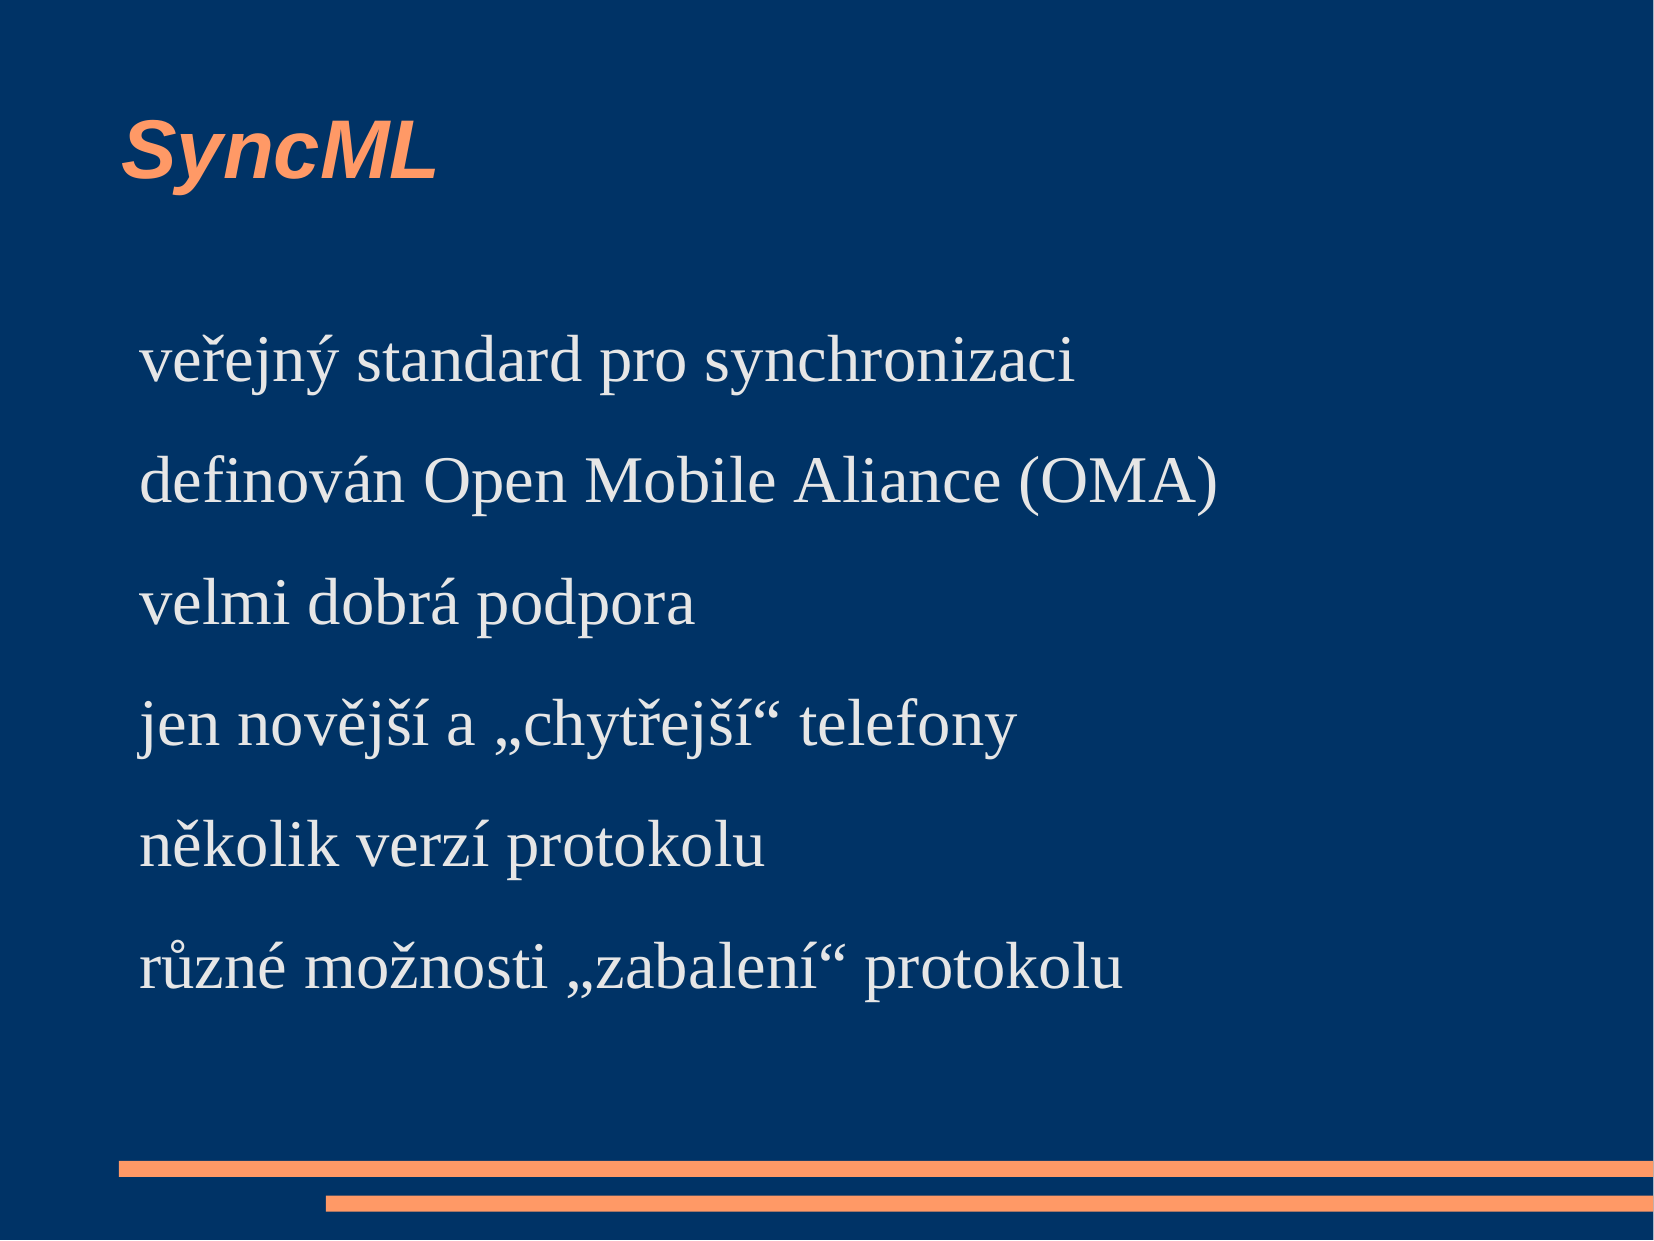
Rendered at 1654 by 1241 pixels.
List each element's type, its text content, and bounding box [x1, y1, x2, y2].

title SyncML [121, 46, 1534, 254]
list veřejný standard pro synchronizaci definován Open Mobile Aliance (OMA) velmi dobrá podpora jen novější a „chytřejší“ telefony několik verzí protokolu různé možnosti „zabalení“ protokolu [121, 322, 1561, 1133]
